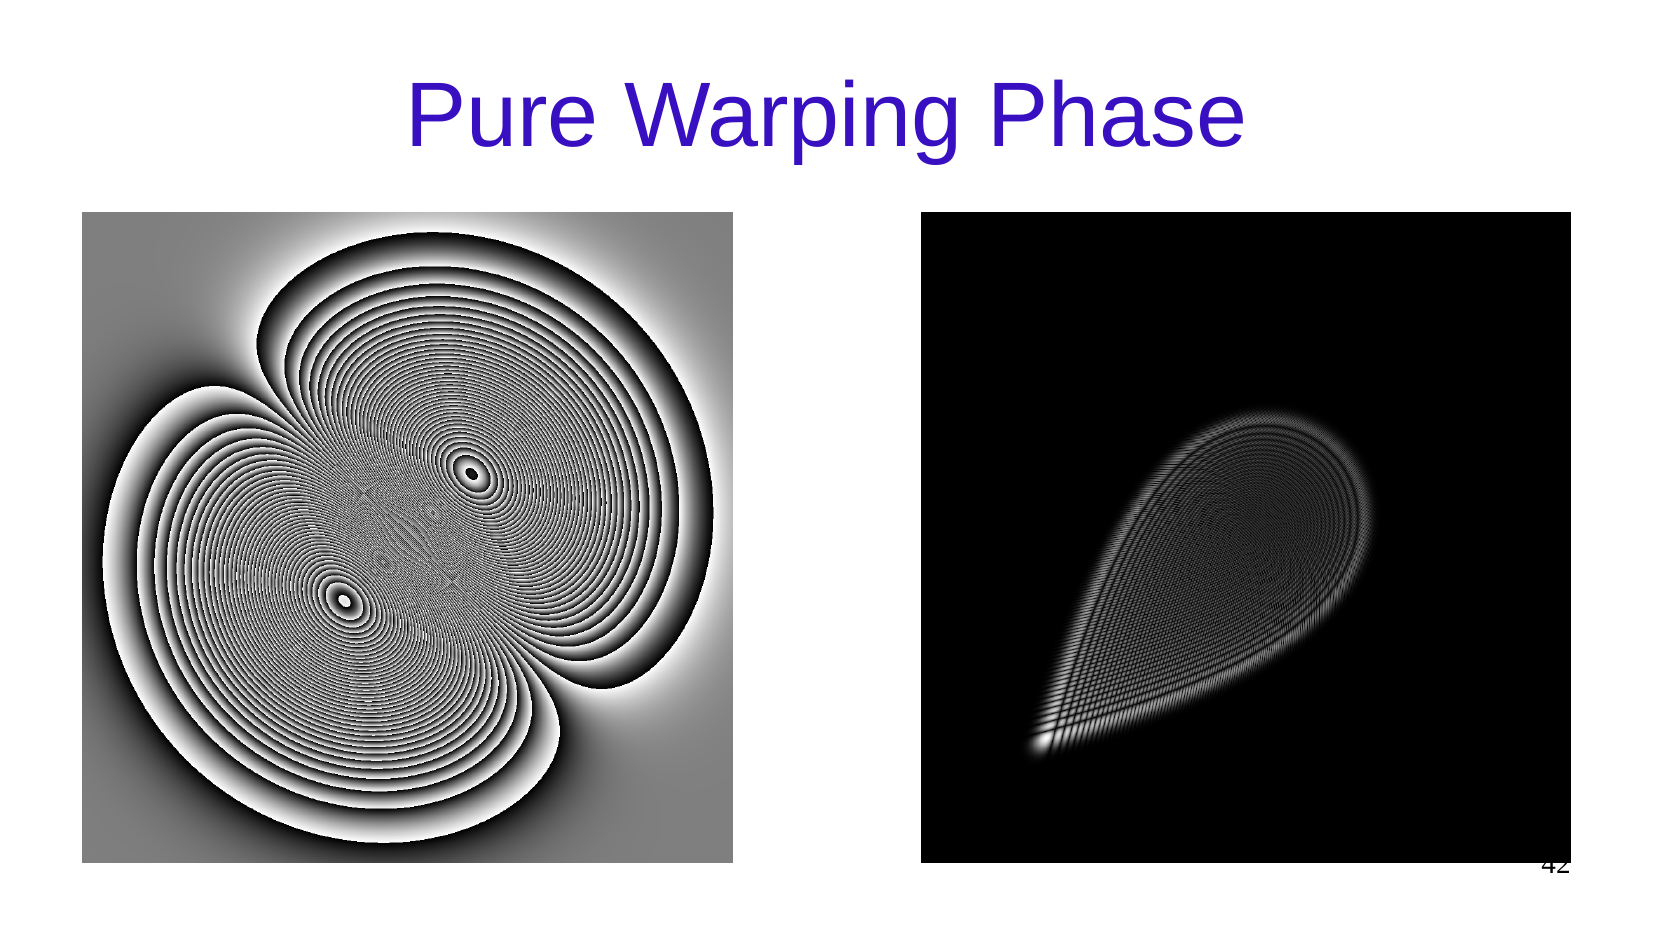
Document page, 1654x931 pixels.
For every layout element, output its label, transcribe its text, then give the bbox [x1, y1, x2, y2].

picture [82, 212, 733, 863]
title Pure Warping Phase [82, 37, 1571, 193]
picture [921, 212, 1571, 863]
